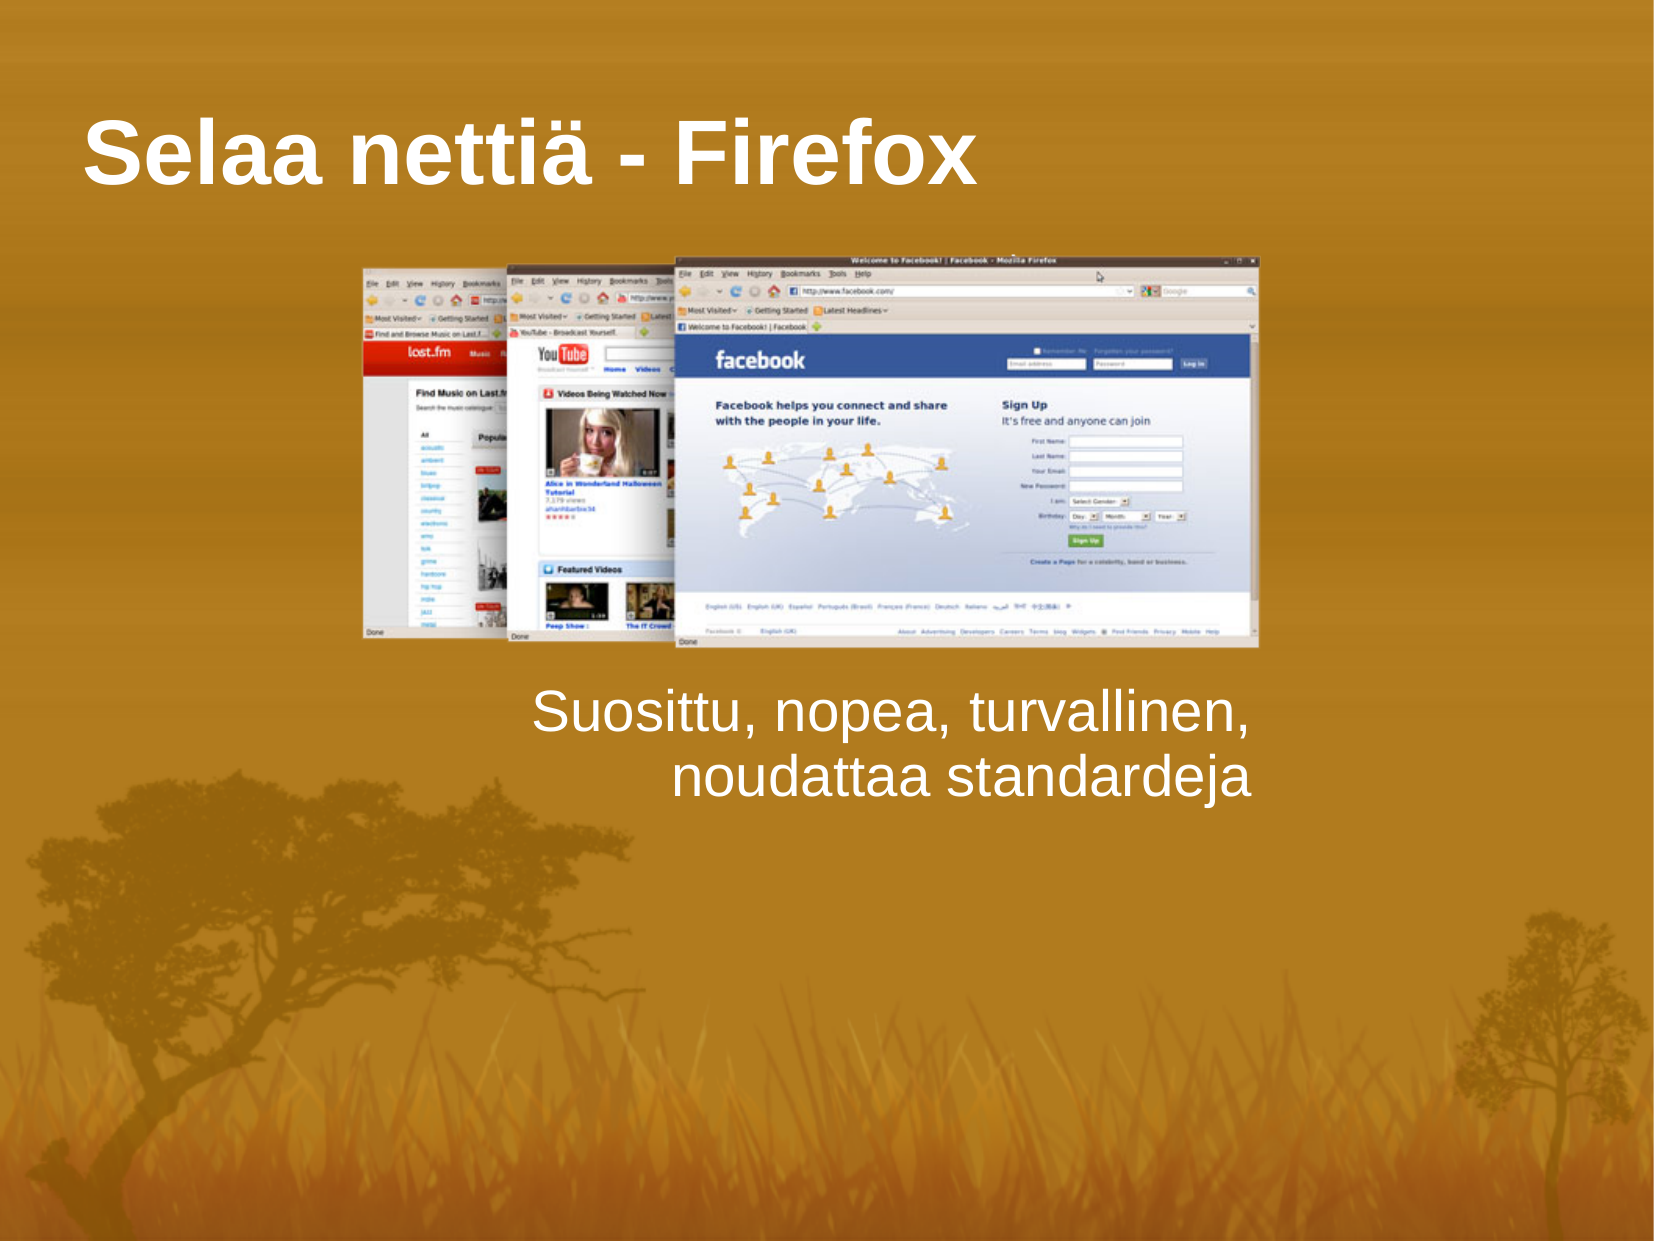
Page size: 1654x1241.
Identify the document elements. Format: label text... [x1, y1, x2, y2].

text_box Suosittu, nopea, turvallinen, noudattaa standardeja [531, 679, 1506, 1034]
picture [0, 0, 1654, 1241]
title Selaa nettiä - Firefox [82, 56, 1571, 250]
